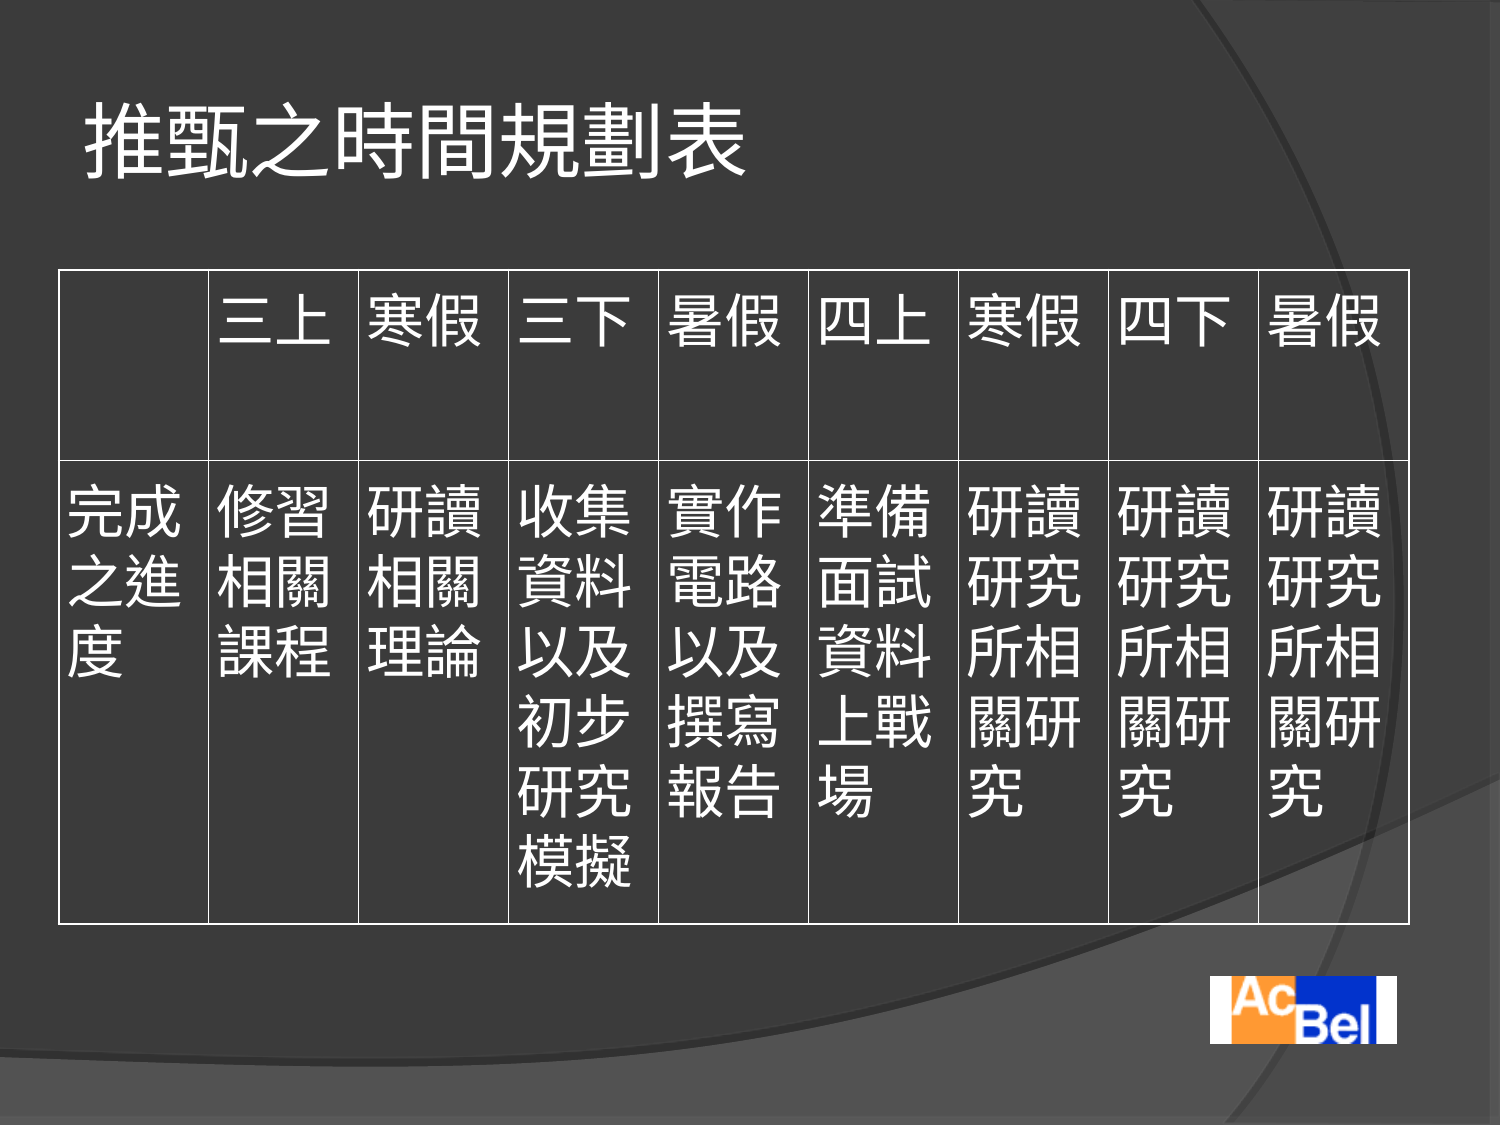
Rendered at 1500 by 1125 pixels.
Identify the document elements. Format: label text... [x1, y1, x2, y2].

table_header 暑假 [1259, 271, 1408, 460]
table_cell 研讀研究所相關研究 [1259, 461, 1408, 923]
table_cell 完成之進度 [60, 461, 208, 923]
table_cell 準備面試資料上戰場 [809, 461, 958, 923]
table_header [60, 271, 208, 460]
table_header 四下 [1109, 271, 1258, 460]
table_cell 實作電路以及撰寫報告 [659, 461, 808, 923]
table_header 寒假 [959, 271, 1108, 460]
picture [1210, 976, 1397, 1044]
table_cell 研讀相關理論 [359, 461, 508, 923]
table_cell 修習相關課程 [209, 461, 358, 923]
table_header 三上 [209, 271, 358, 460]
table_cell 研讀研究所相關研究 [959, 461, 1108, 923]
table_header 四上 [809, 271, 958, 460]
table_cell 研讀研究所相關研究 [1109, 461, 1258, 923]
table_header 暑假 [659, 271, 808, 460]
table_header 三下 [509, 271, 658, 460]
title 推甄之時間規劃表 [75, 45, 1426, 233]
table_cell 收集資料以及初步研究模擬 [509, 461, 658, 923]
table_header 寒假 [359, 271, 508, 460]
